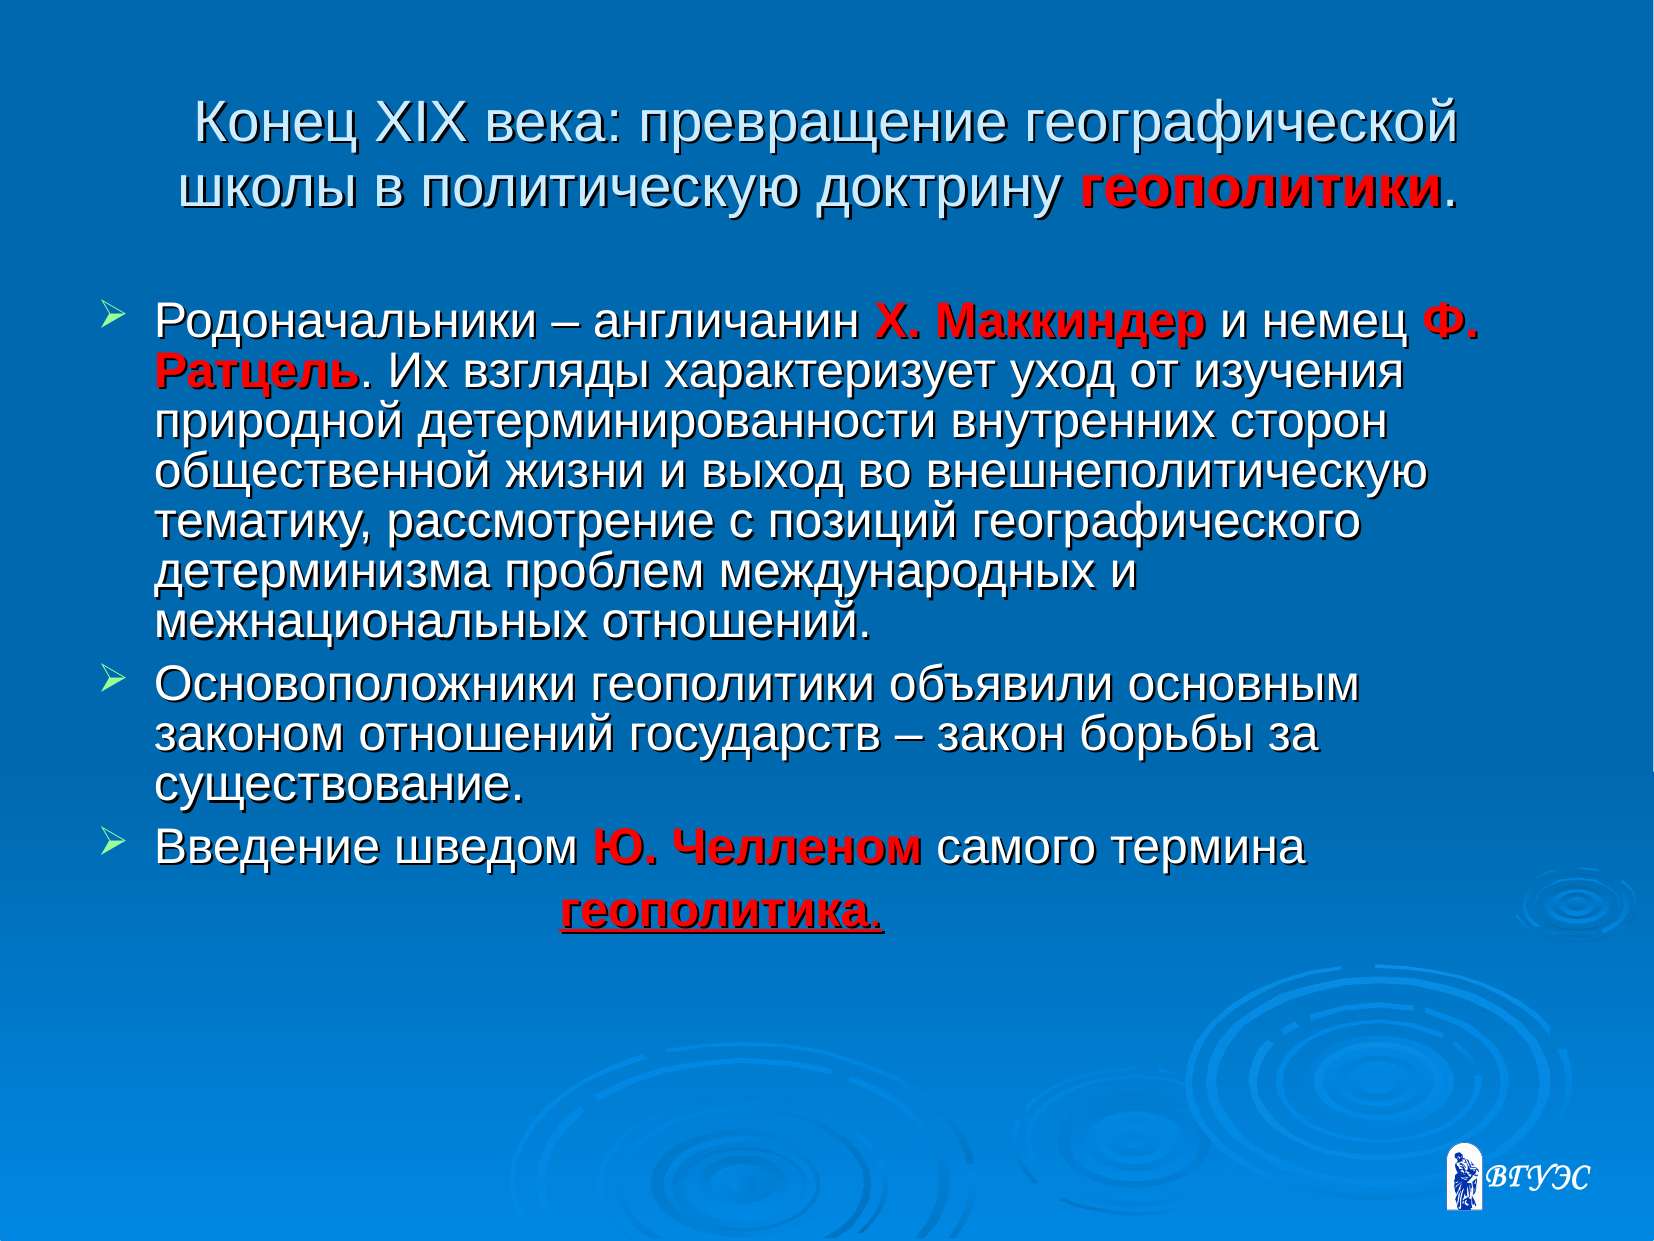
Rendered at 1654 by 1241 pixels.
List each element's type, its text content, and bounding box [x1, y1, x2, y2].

picture [1446, 1142, 1592, 1211]
list Родоначальники – англичанин Х. Маккиндер и немец Ф. Ратцель. Их взгляды характеризует уход от изучения природной детерминированности внутренних сторон общественной жизни и выход во внешнеполитическую тематику, рассмотрение с позиций географического детерминизма проблем международных и межнациональных отношений. Основоположники геополитики объявили основным законом отношений государств – закон борьбы за существование. Введение шведом Ю. Челленом самого термина геополитика. [82, 289, 1571, 1108]
title Конец XIX века: превращение географической школы в политическую доктрину геополитики. [82, 50, 1571, 257]
